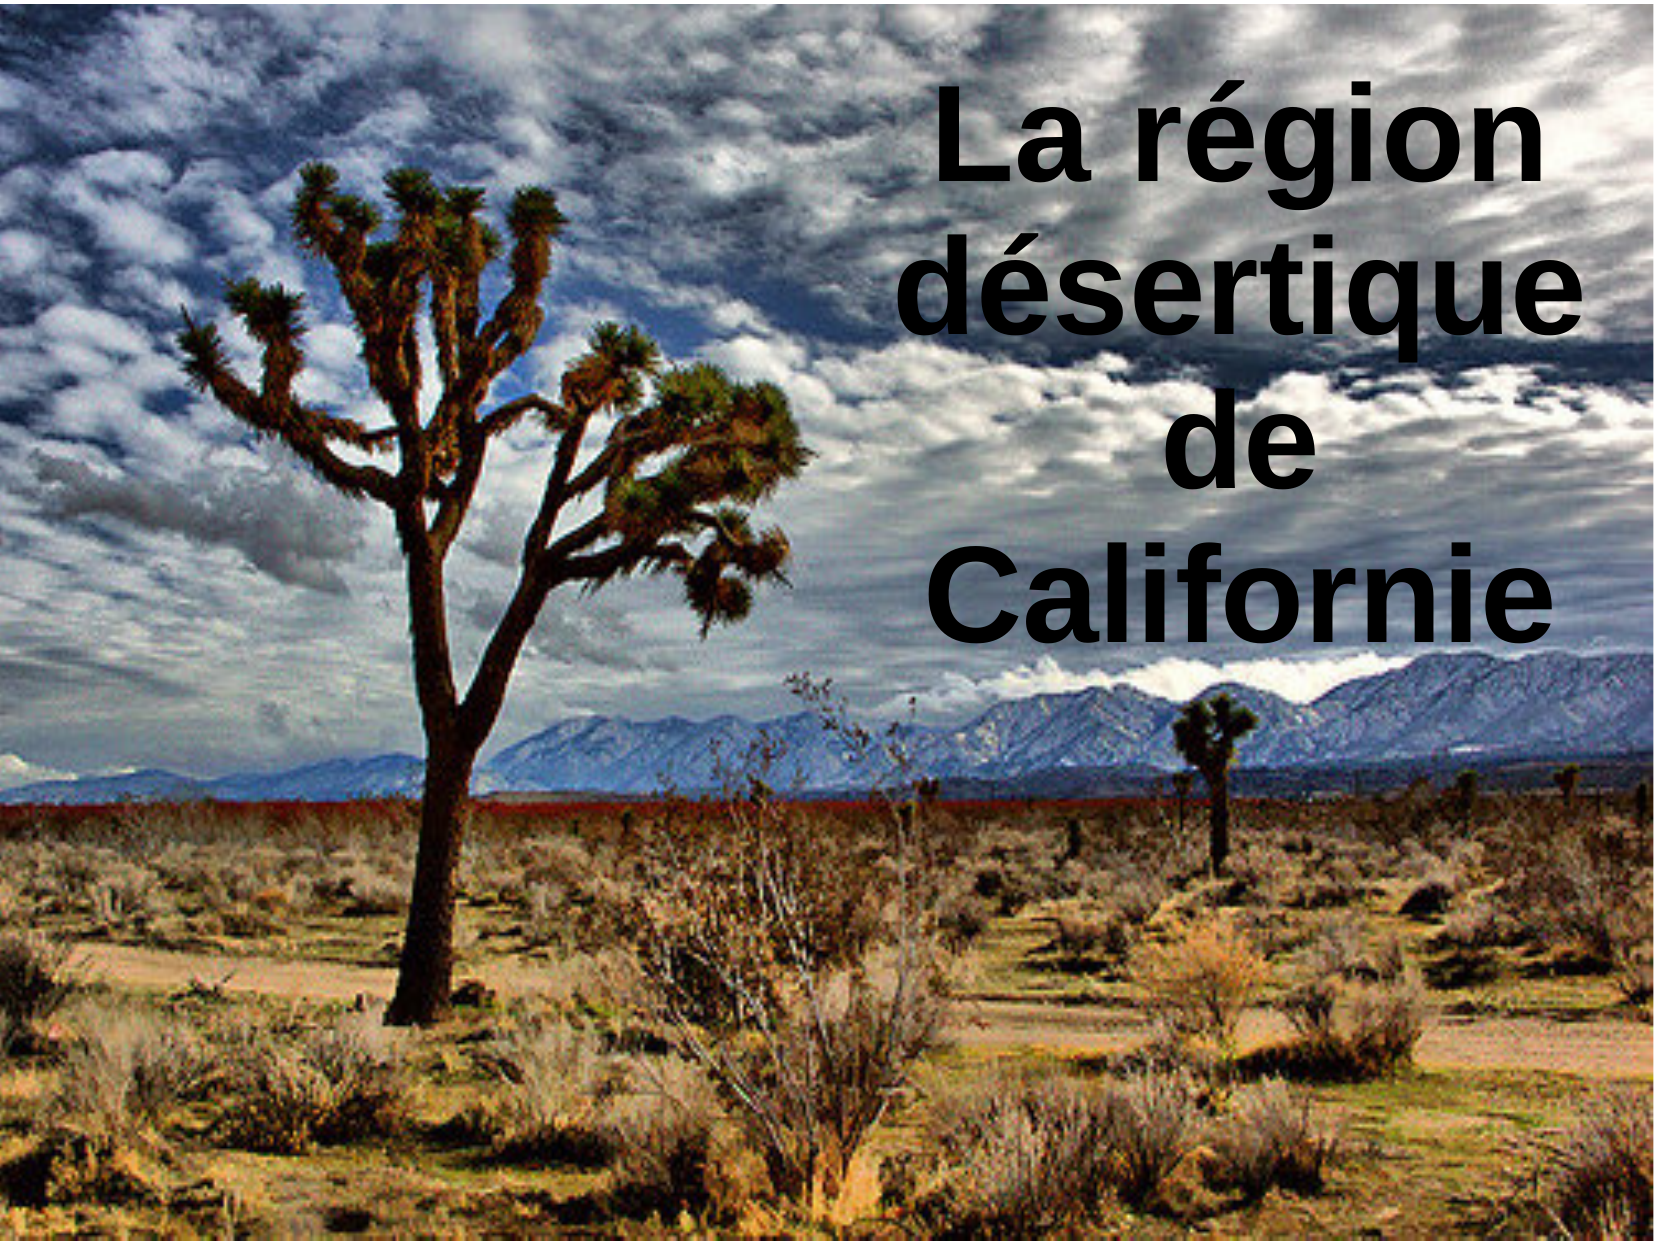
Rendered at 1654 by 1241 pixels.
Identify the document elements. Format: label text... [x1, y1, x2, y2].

text_box La région désertique de Californie [826, 49, 1654, 680]
picture [0, 4, 1654, 1241]
text_box [472, 236, 826, 308]
